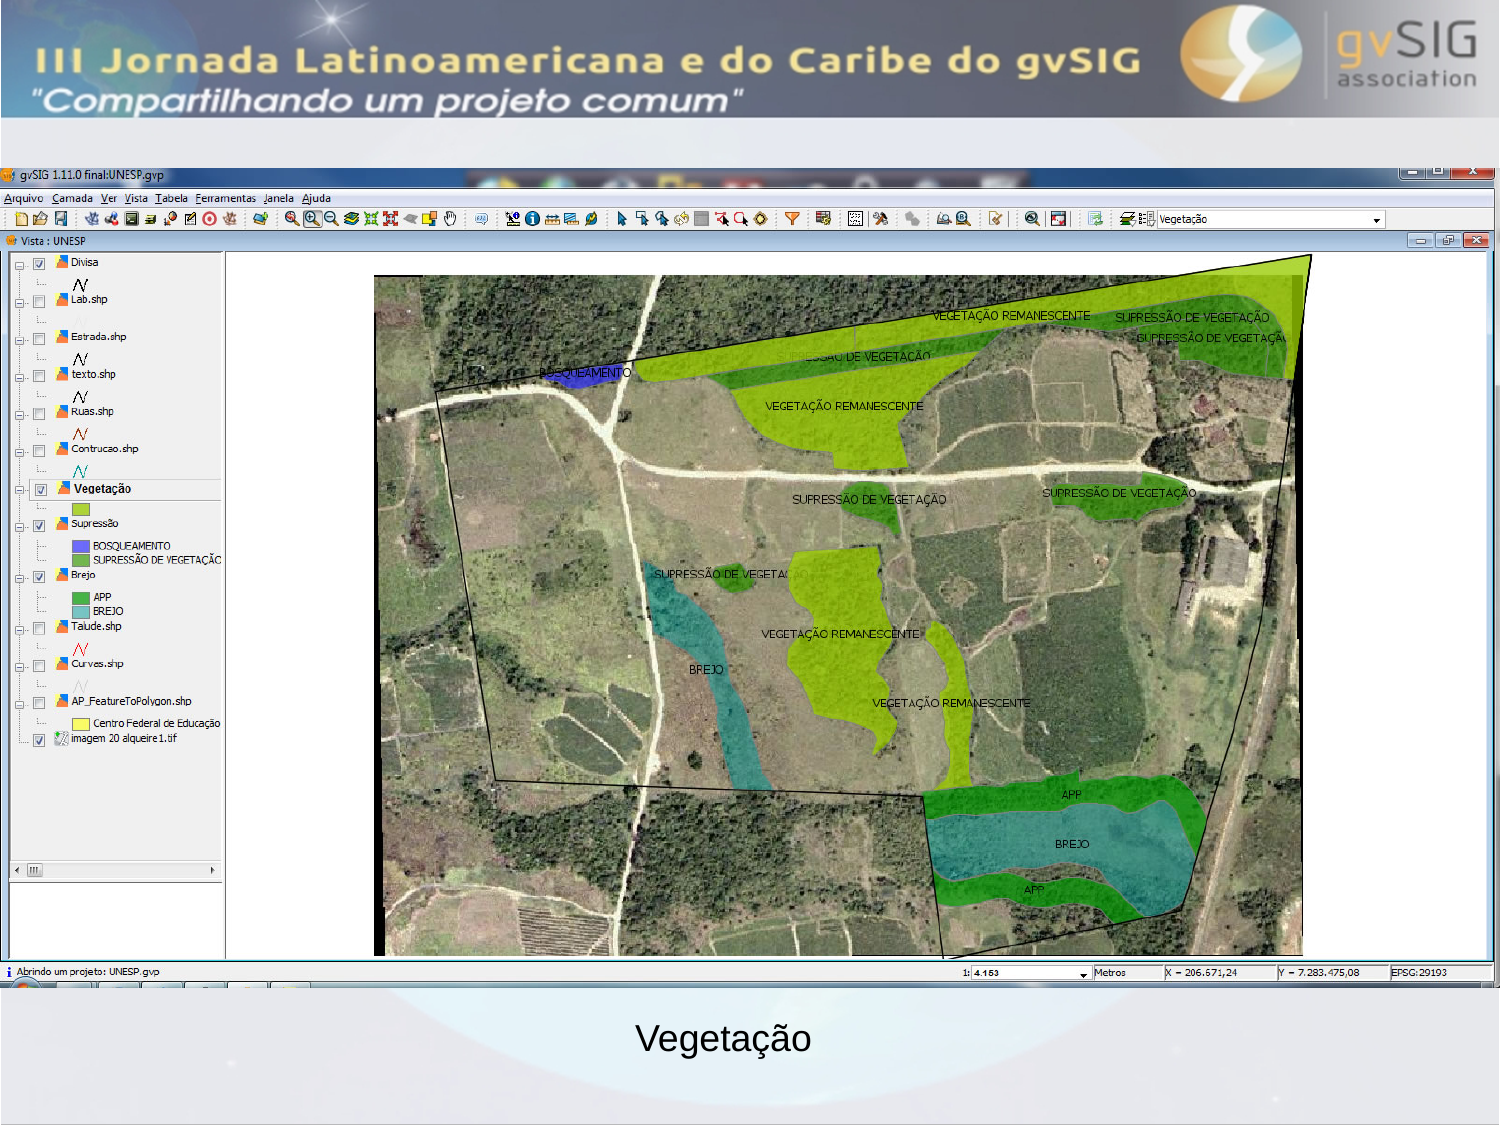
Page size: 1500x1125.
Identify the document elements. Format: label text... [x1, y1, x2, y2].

picture [0, 0, 1500, 1125]
text_box Vegetação [620, 1006, 827, 1067]
